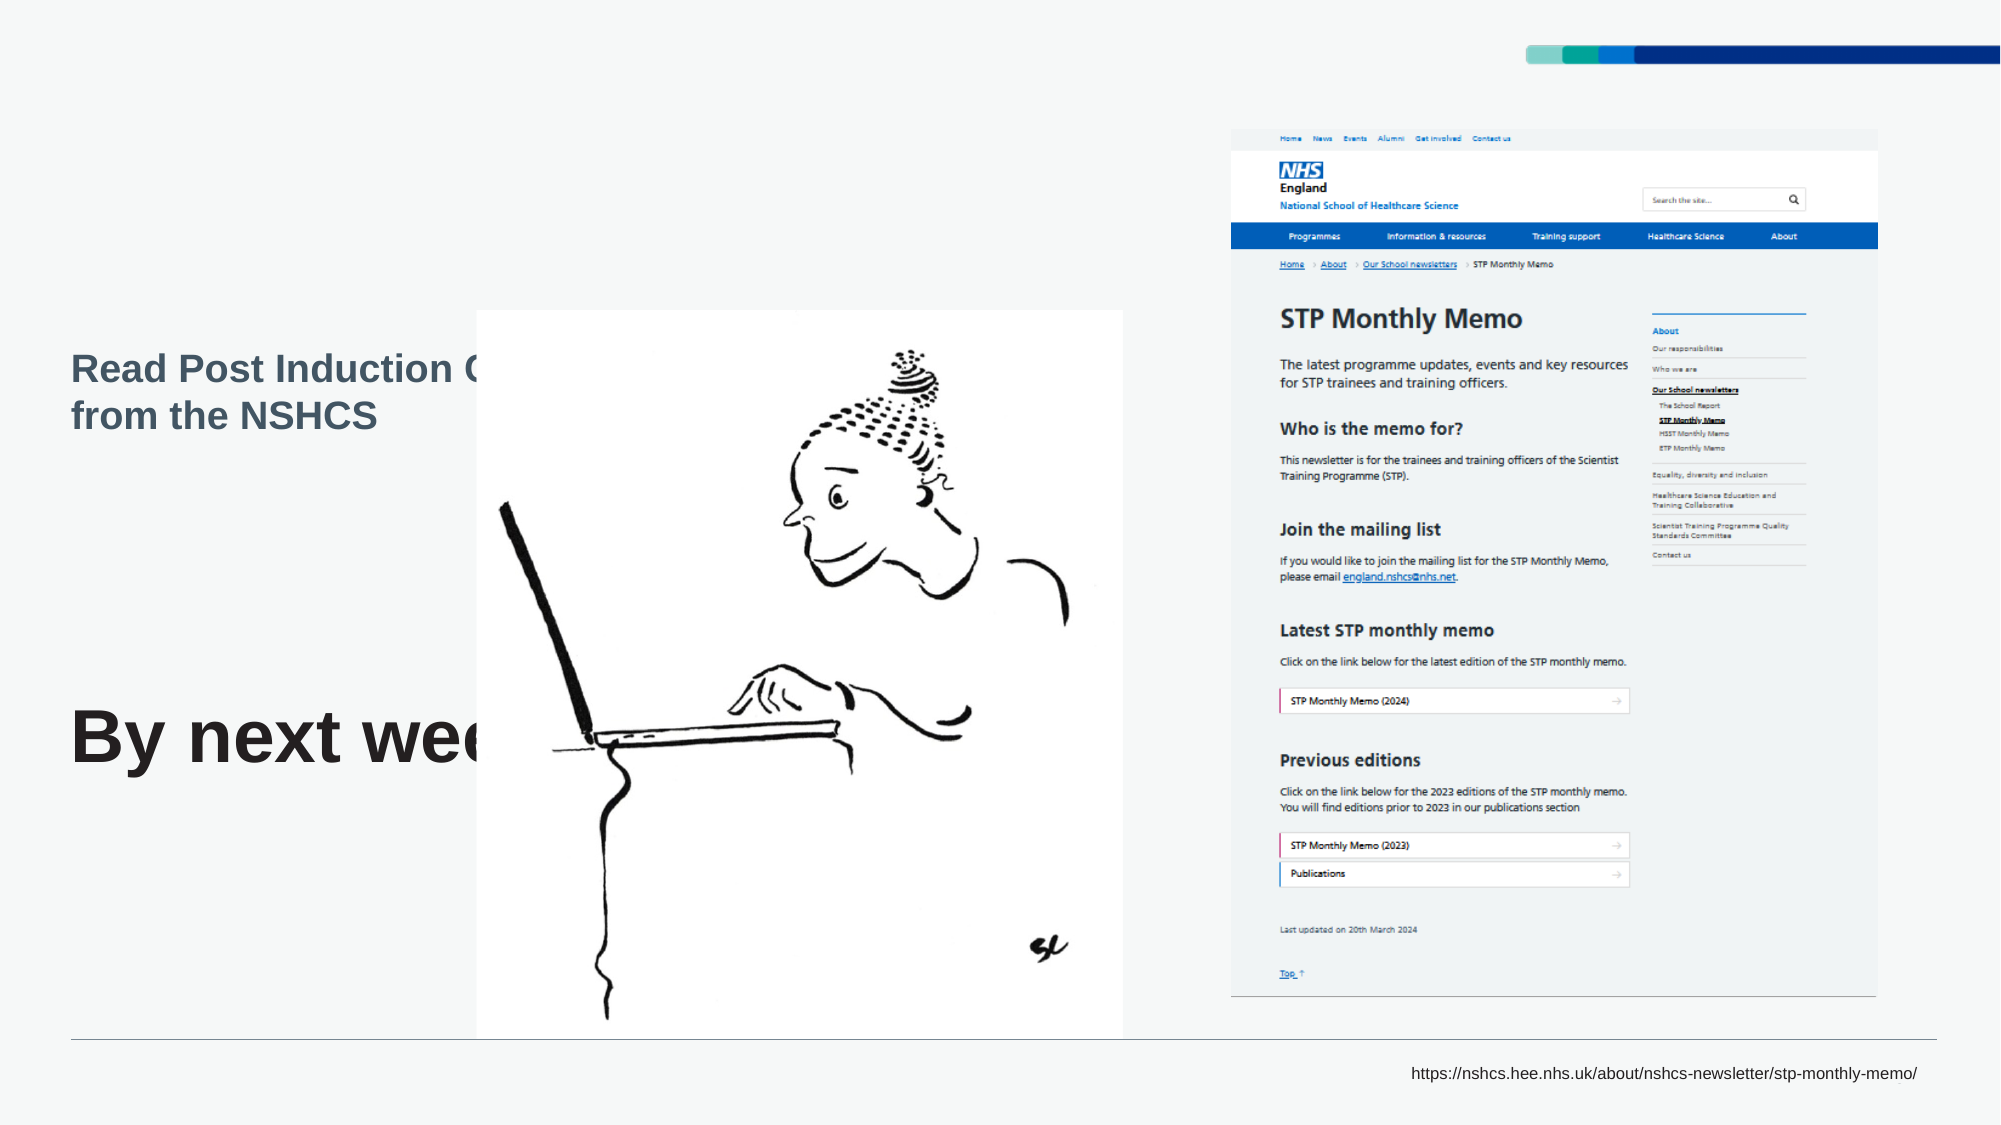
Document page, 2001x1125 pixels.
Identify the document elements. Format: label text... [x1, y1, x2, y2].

picture [476, 309, 1123, 1039]
list Read Post Induction Communication from the NSHCS [70, 232, 1231, 391]
picture [1231, 129, 1878, 996]
title By next week… [70, 70, 1942, 213]
text_box https://nshcs.hee.nhs.uk/about/nshcs-newsletter/stp-monthly-memo/ [1411, 1062, 1932, 1084]
